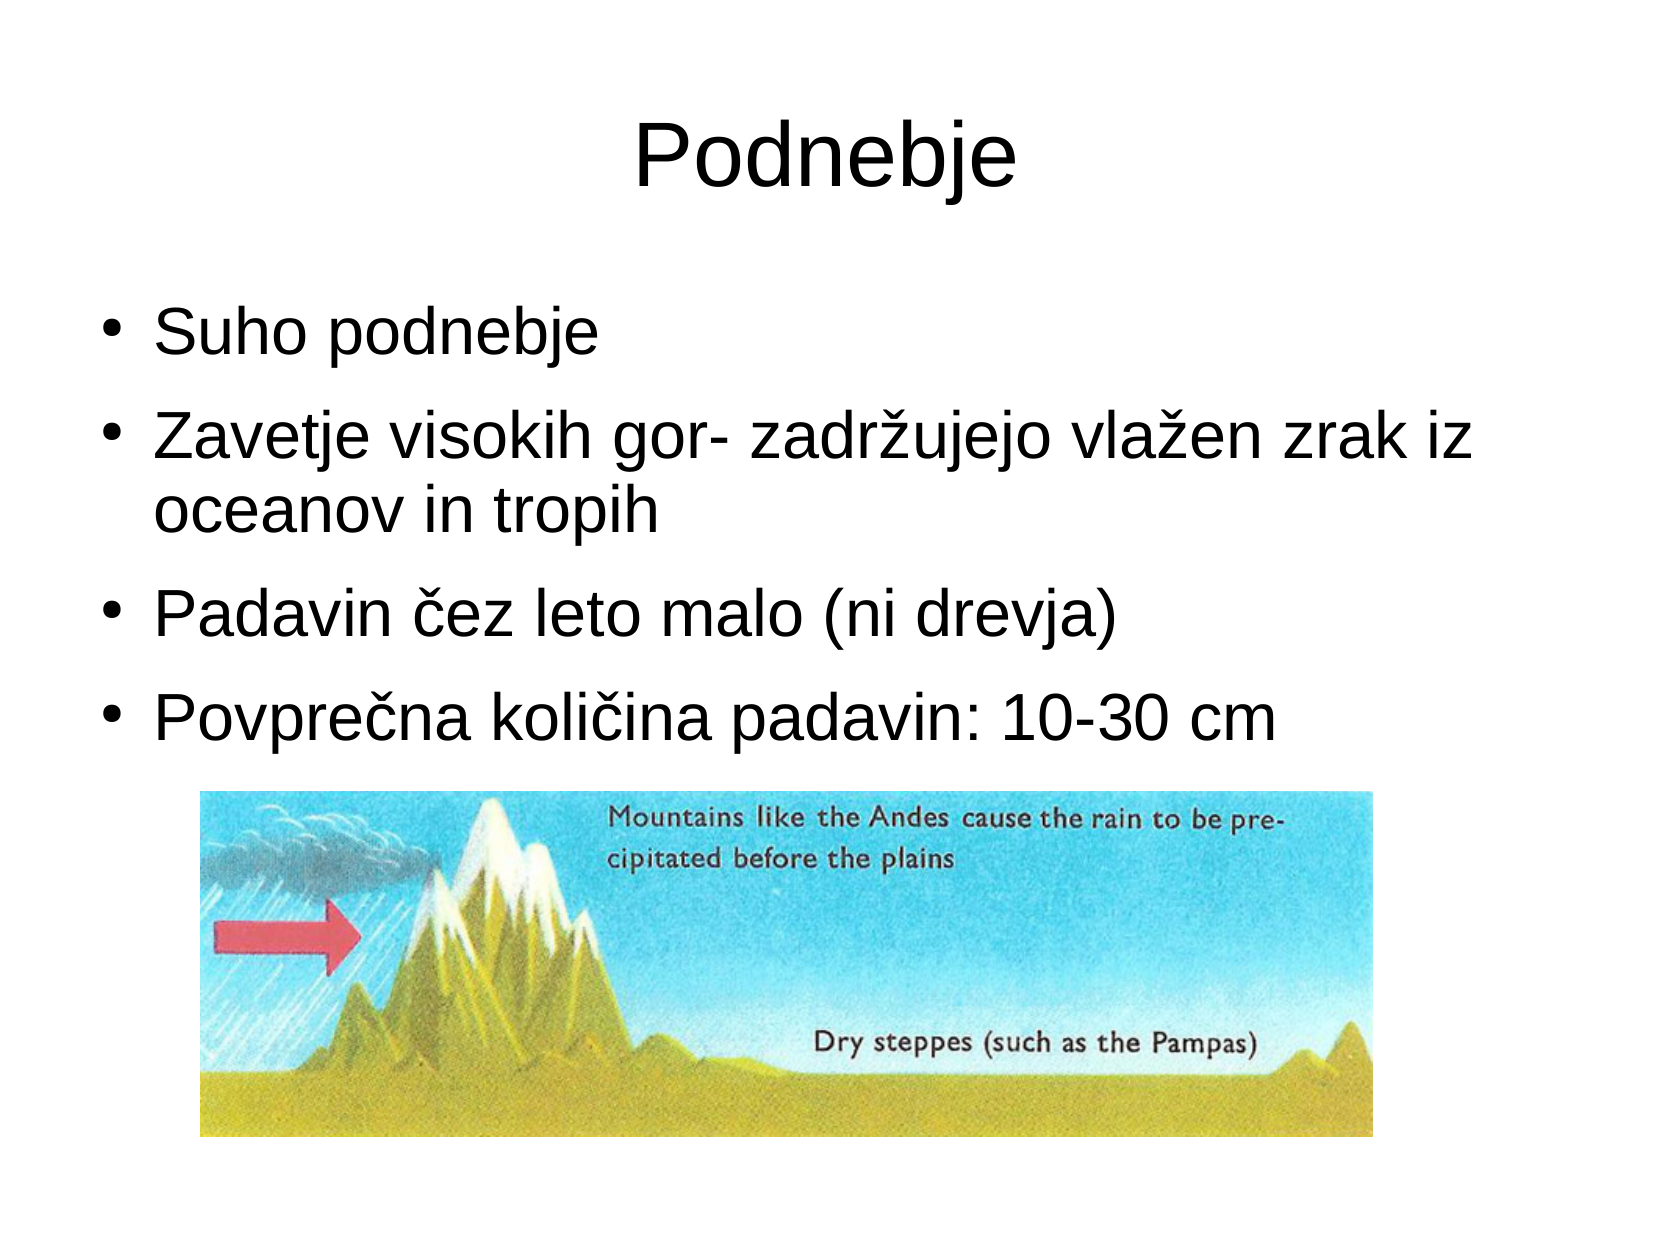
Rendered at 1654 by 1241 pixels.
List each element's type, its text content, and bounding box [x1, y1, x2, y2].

picture [200, 791, 1373, 1137]
list Suho podnebje Zavetje visokih gor- zadržujejo vlažen zrak iz oceanov in tropih Padavin čez leto malo (ni drevja) Povprečna količina padavin: 10-30 cm [82, 290, 1538, 1010]
title Podnebje [82, 49, 1571, 257]
